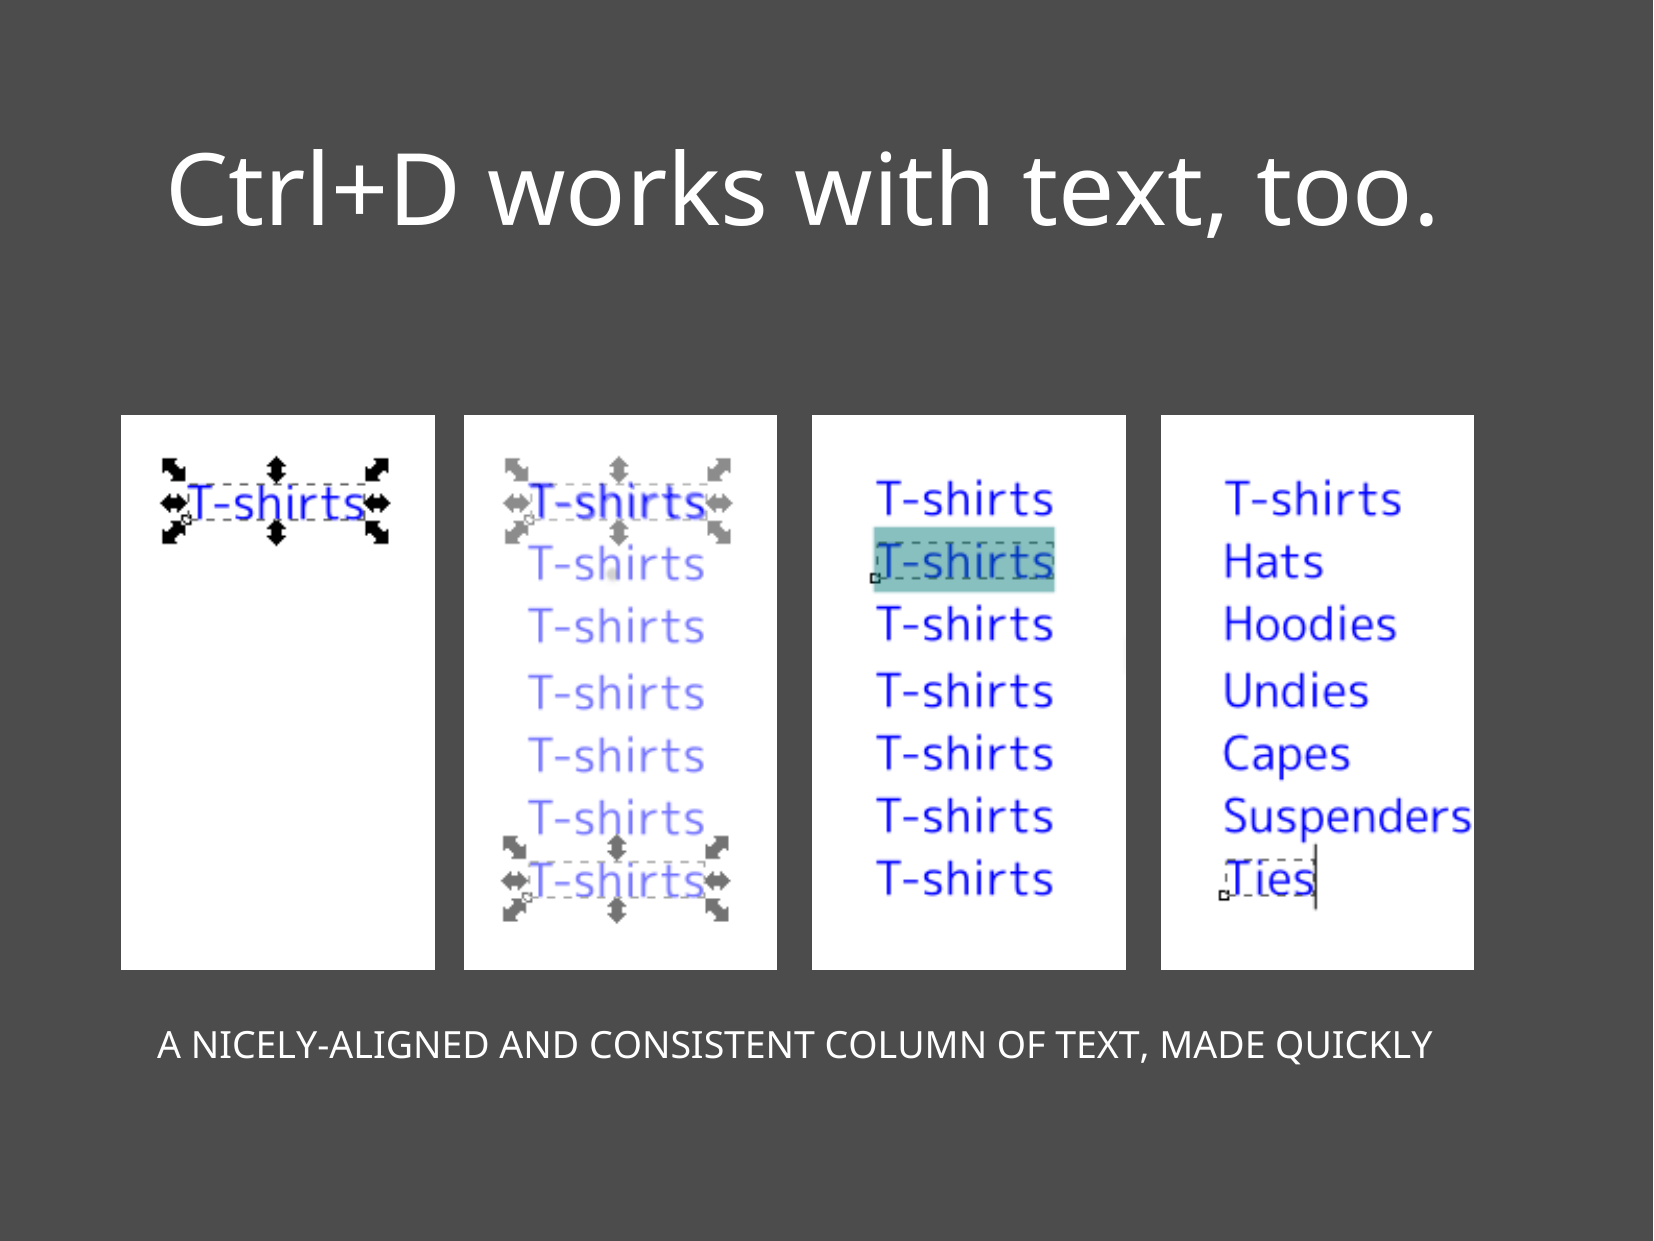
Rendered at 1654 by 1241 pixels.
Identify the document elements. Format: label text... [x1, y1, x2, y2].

picture [812, 415, 1126, 970]
picture [121, 415, 435, 970]
picture [1161, 415, 1474, 970]
picture [464, 415, 777, 970]
title A NICELY-ALIGNED AND CONSISTENT COLUMN OF TEXT, MADE QUICKLY [82, 1002, 1508, 1094]
title Ctrl+D works with text, too. [53, 65, 1554, 328]
